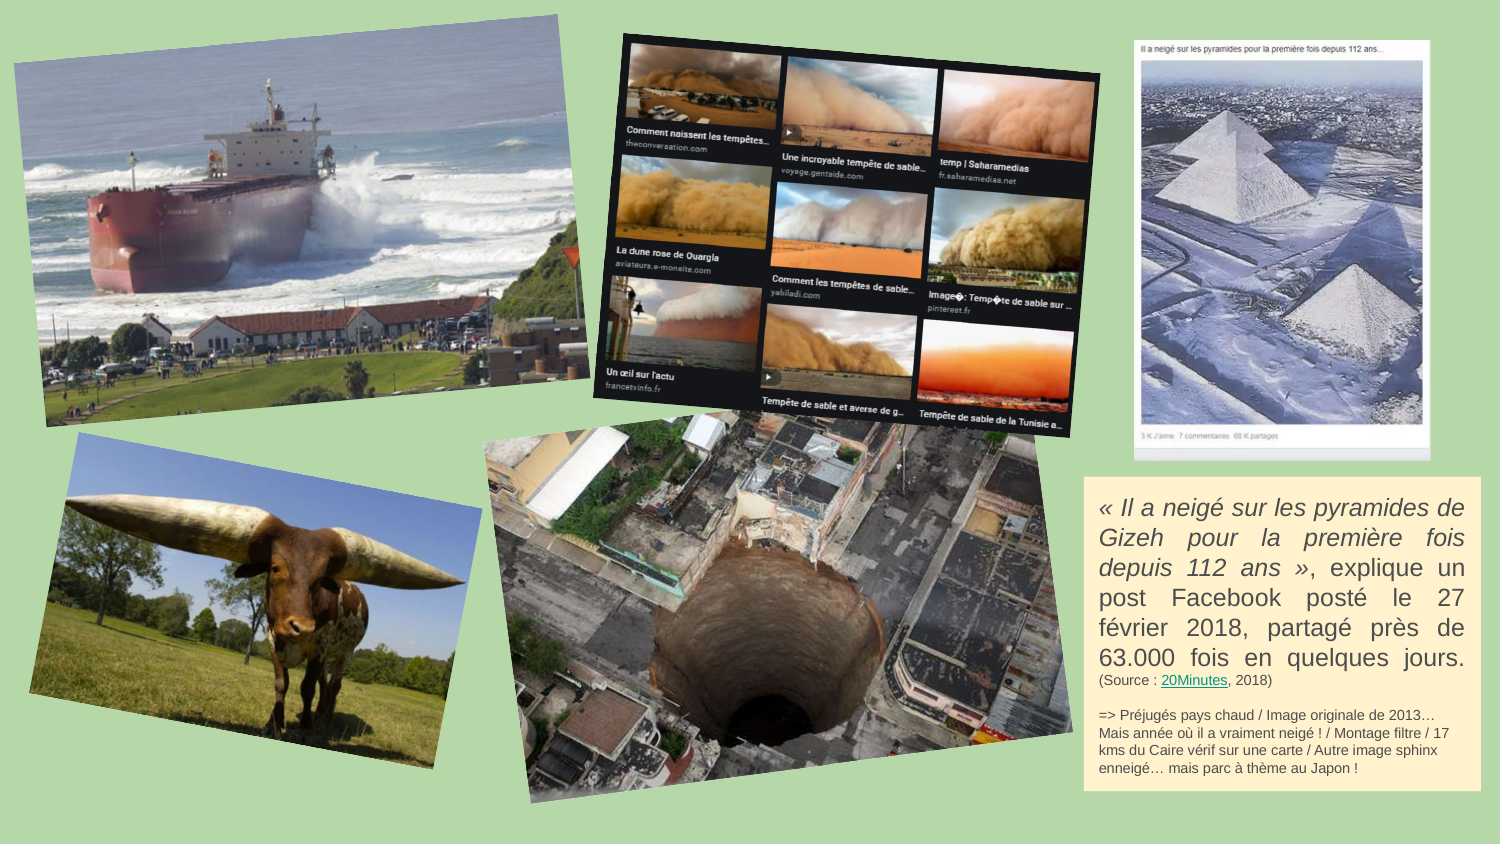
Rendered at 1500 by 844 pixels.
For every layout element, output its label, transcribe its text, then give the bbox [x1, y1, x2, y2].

picture [13, 13, 591, 428]
text_box « Il a neigé sur les pyramides de Gizeh pour la première fois depuis 112 ans », explique un post Facebook posté le 27 février 2018, partagé près de 63.000 fois en quelques jours. (Source : 20Minutes, 2018) => Préjugés pays chaud / Image originale de 2013… Mais année où il a vraiment neigé ! / Montage filtre / 17 kms du Caire vérif sur une carte / Autre image sphinx enneigé… mais parc à thème au Japon ! [1083, 476, 1481, 792]
picture [29, 431, 483, 770]
picture [1134, 40, 1431, 461]
picture [482, 32, 1101, 804]
